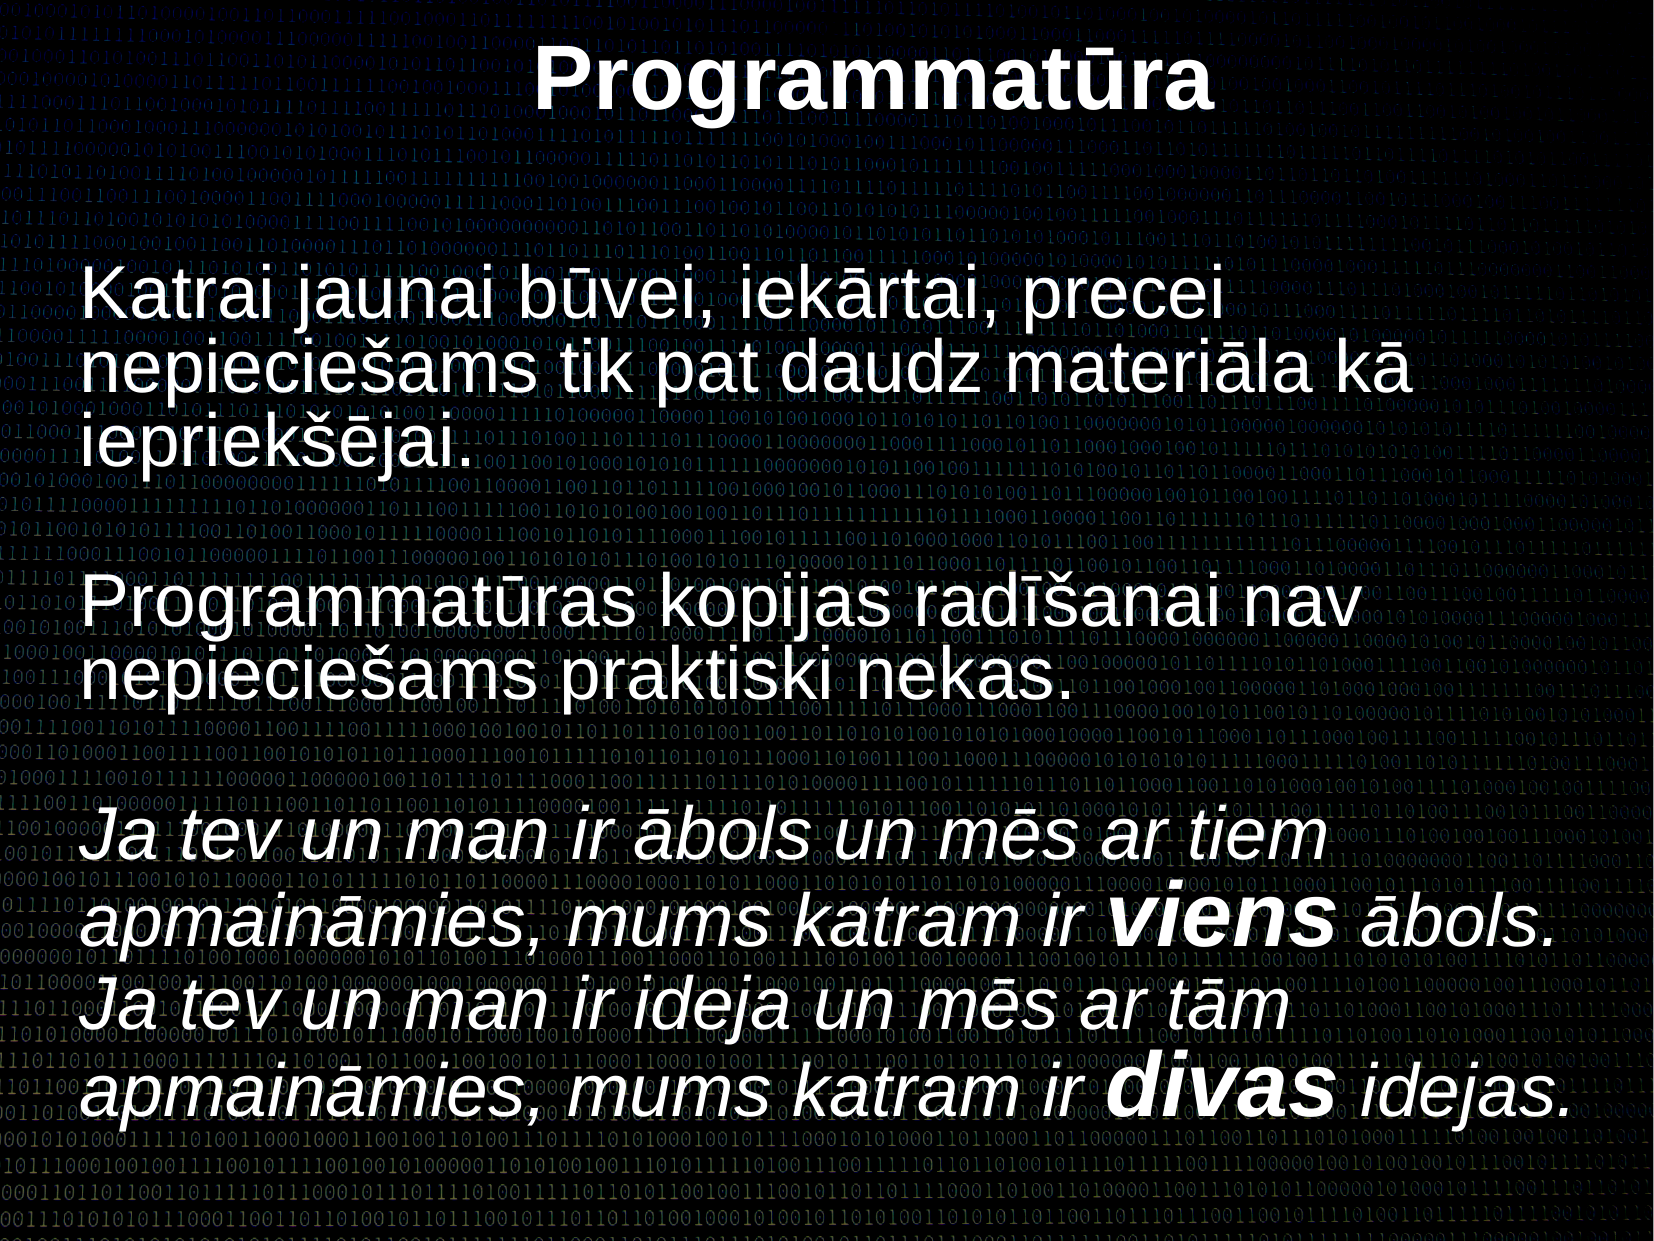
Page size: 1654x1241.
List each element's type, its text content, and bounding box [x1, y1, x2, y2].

picture [0, 0, 1654, 1241]
title Programmatūra [165, 29, 1583, 133]
list Katrai jaunai būvei, iekārtai, precei nepieciešams tik pat daudz materiāla kā iepriekšējai. Programmatūras kopijas radīšanai nav nepieciešams praktiski nekas. Ja tev un man ir ābols un mēs ar tiem apmaināmies, mums katram ir viens ābols. Ja tev un man ir ideja un mēs ar tām apmaināmies, mums katram ir divas idejas. [23, 165, 1648, 1199]
